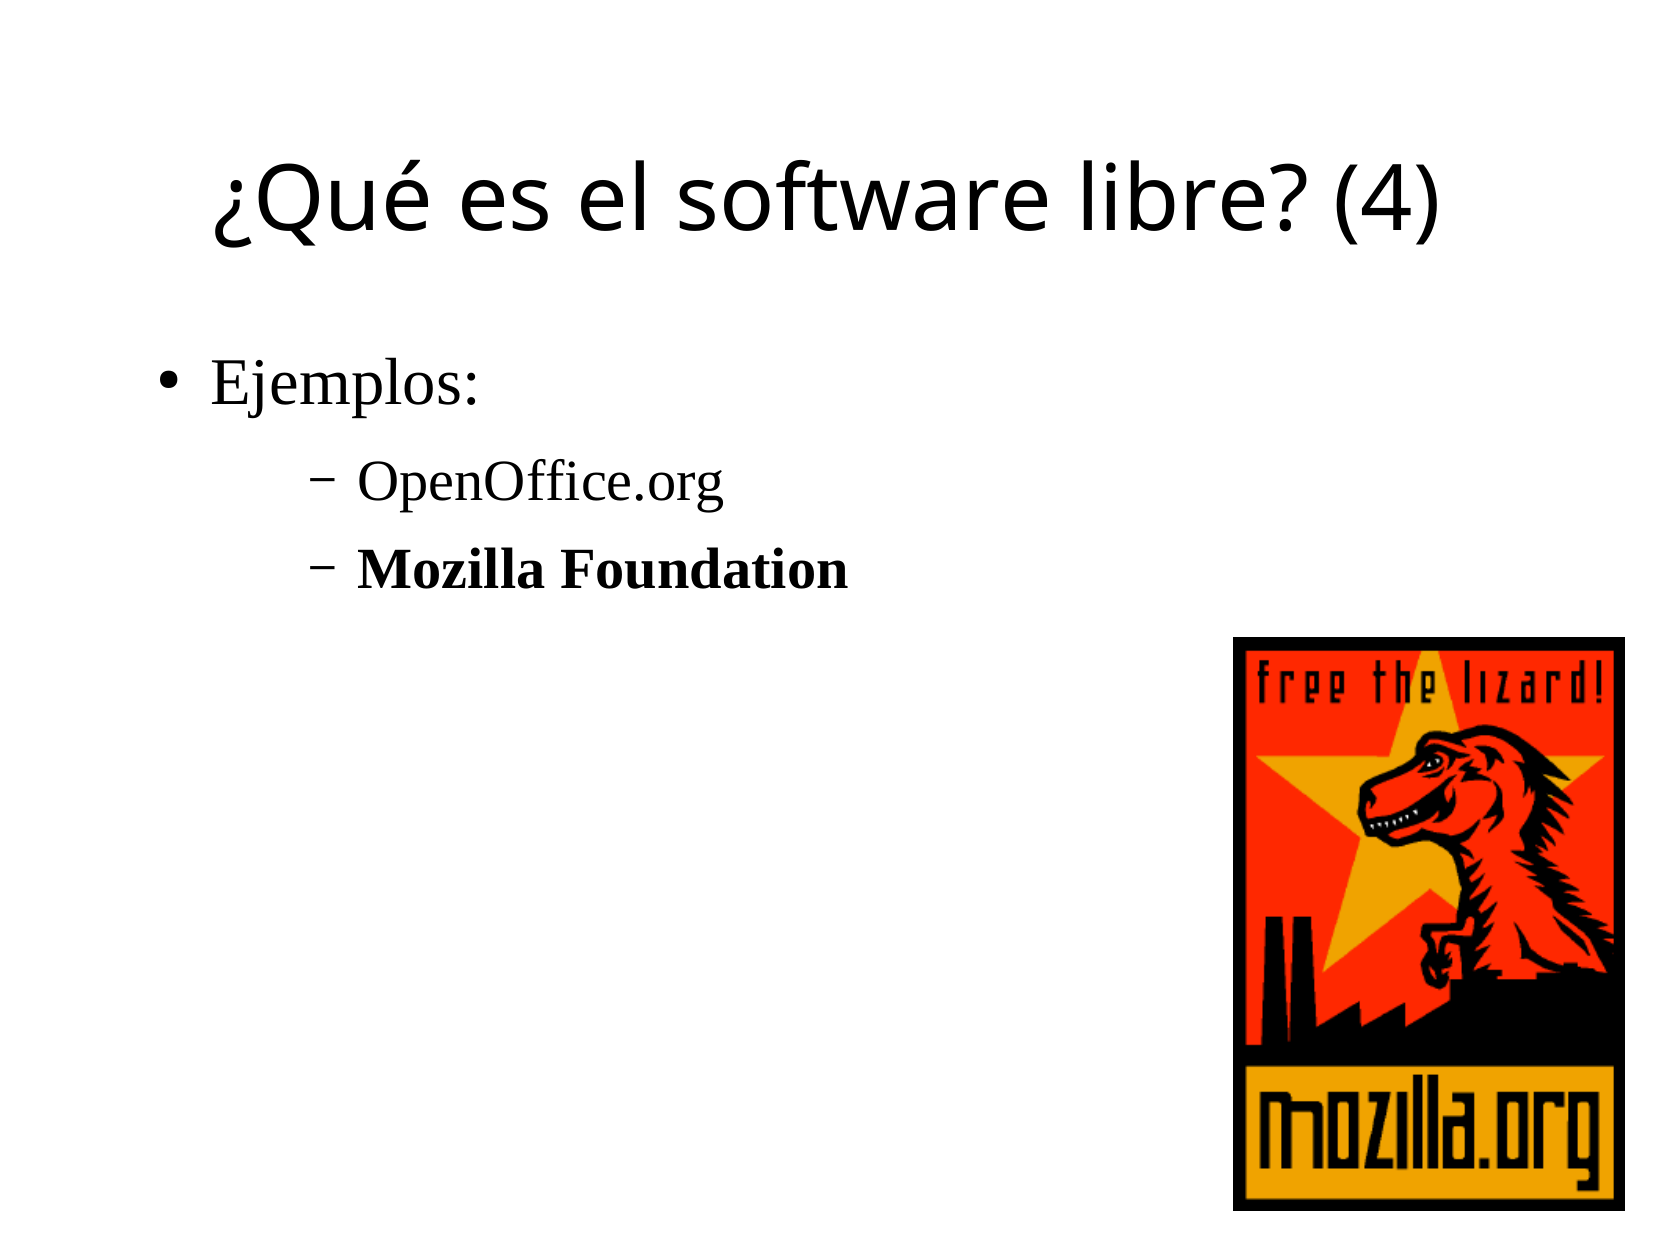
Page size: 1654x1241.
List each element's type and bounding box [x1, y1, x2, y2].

picture [1233, 637, 1625, 1211]
